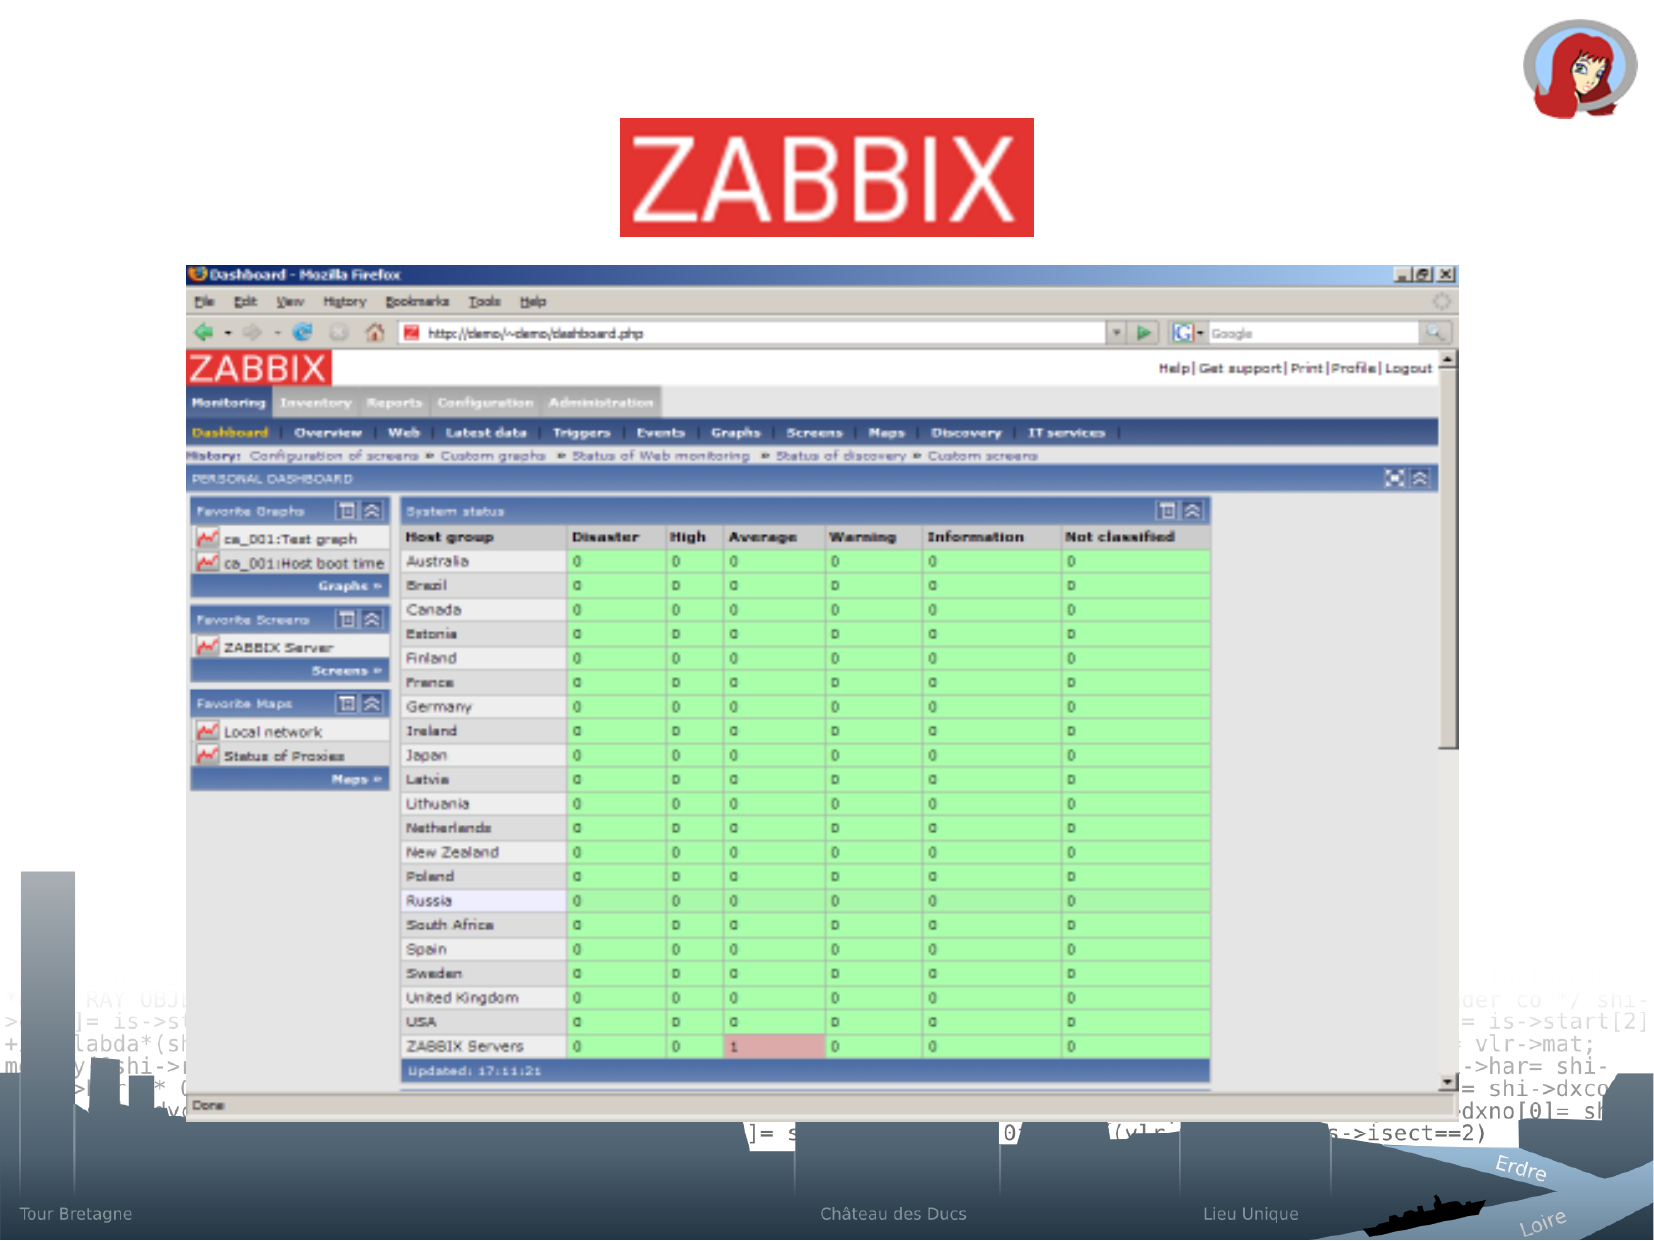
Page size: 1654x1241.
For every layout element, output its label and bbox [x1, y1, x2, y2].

picture [620, 118, 1034, 237]
picture [0, 265, 1654, 1241]
picture [1523, 19, 1638, 119]
